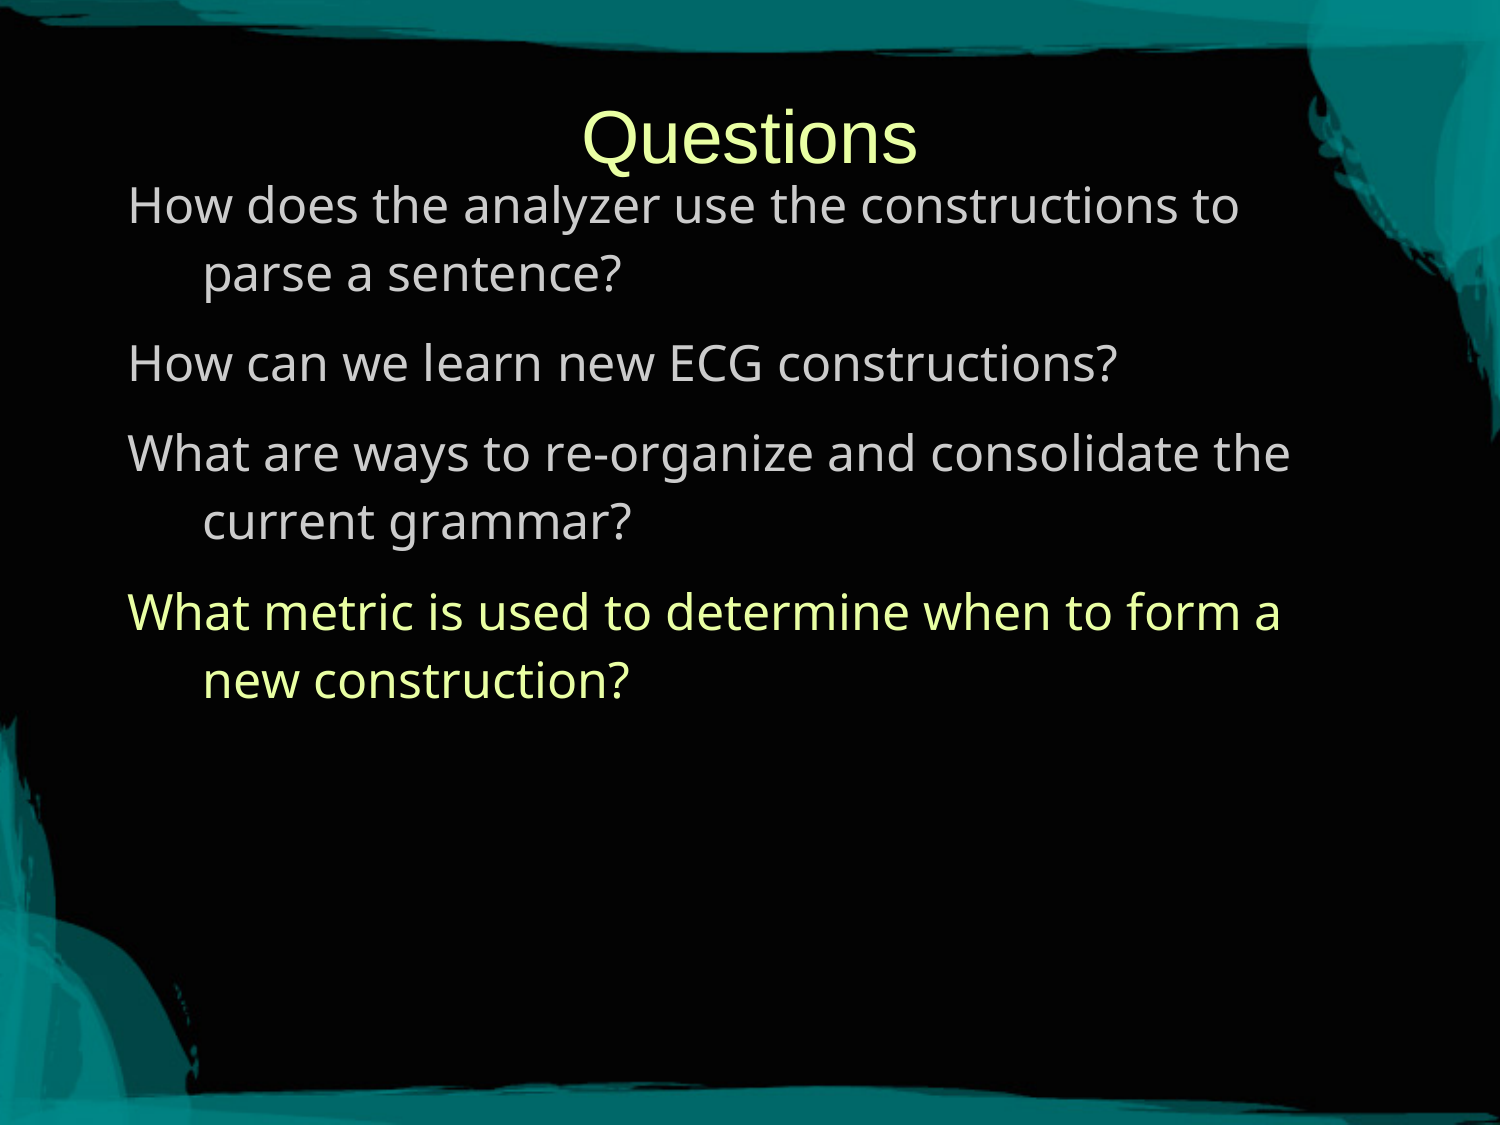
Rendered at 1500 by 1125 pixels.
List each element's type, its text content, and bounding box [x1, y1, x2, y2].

picture [0, 0, 1500, 1125]
list How does the analyzer use the constructions to parse a sentence? How can we learn new ECG constructions? What are ways to re-organize and consolidate the current grammar? What metric is used to determine when to form a new construction? [112, 161, 1388, 862]
title Questions [112, 49, 1388, 161]
